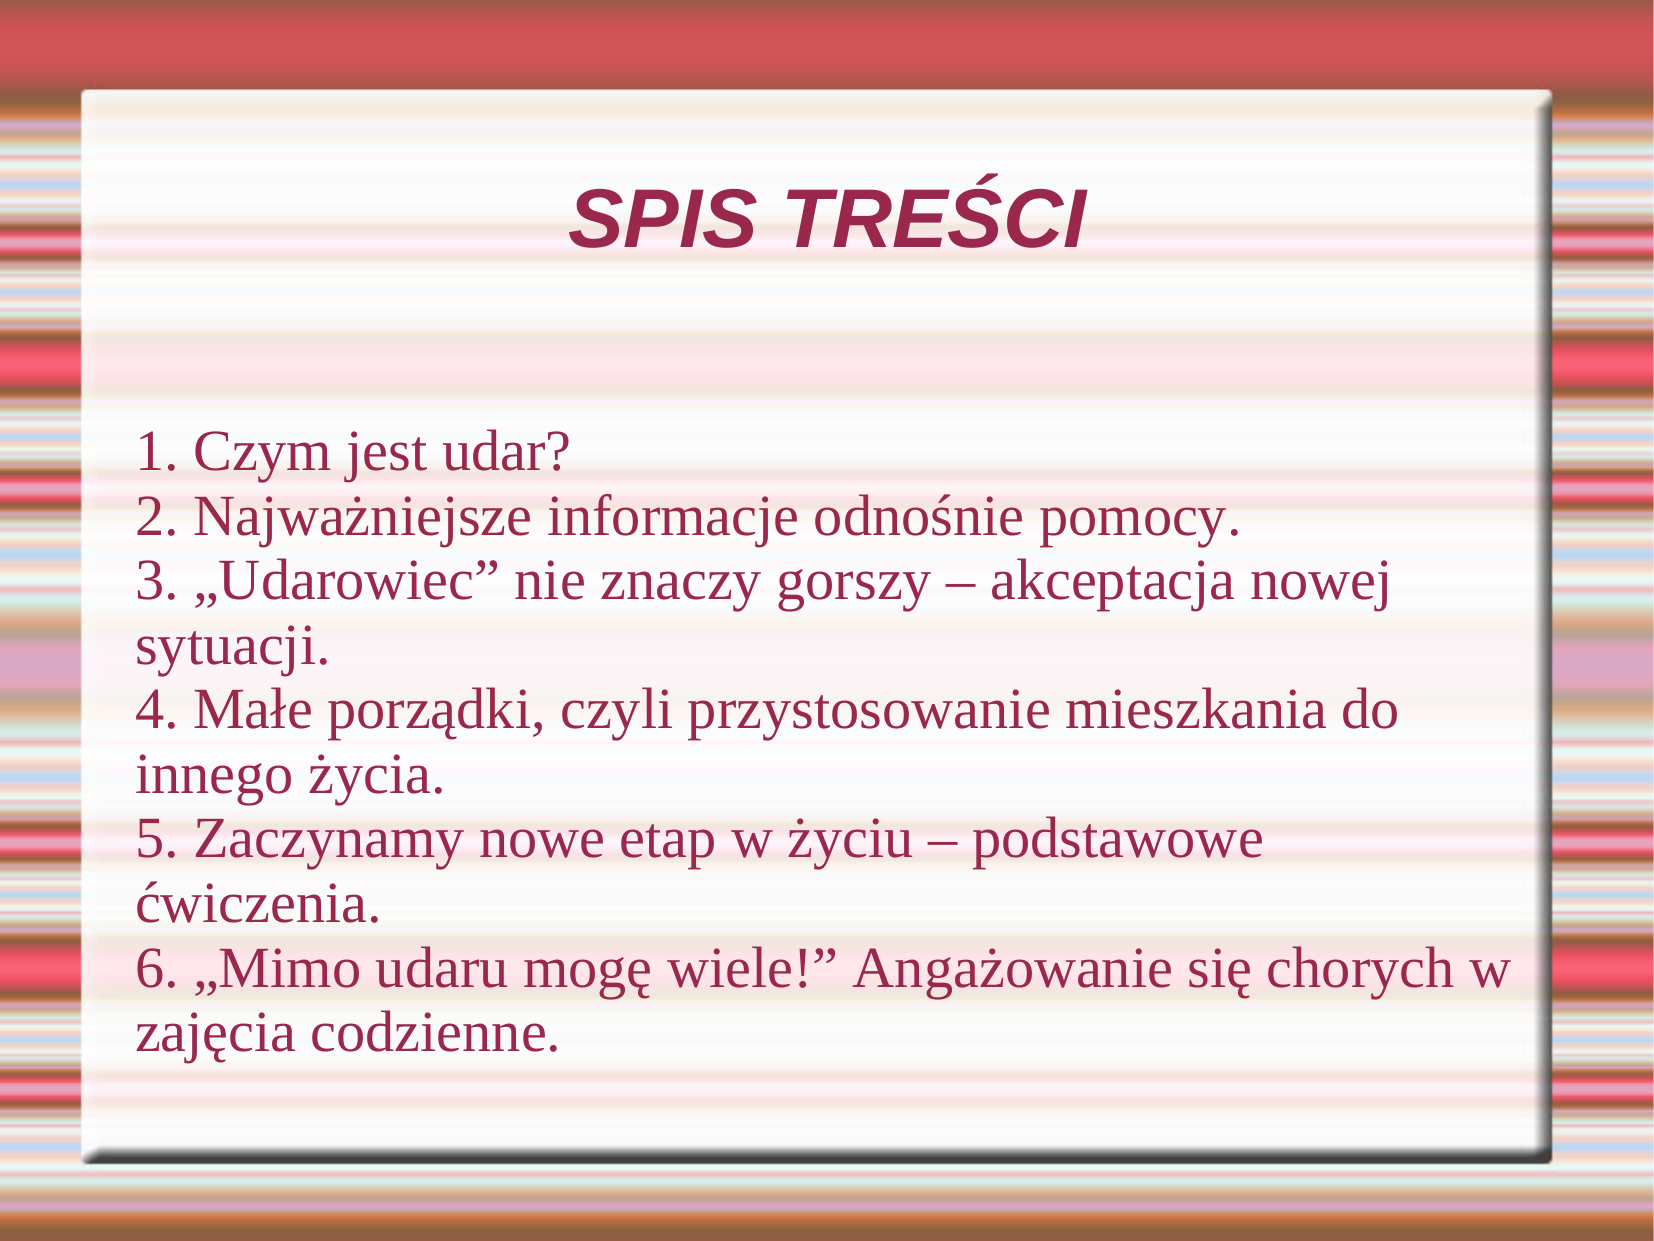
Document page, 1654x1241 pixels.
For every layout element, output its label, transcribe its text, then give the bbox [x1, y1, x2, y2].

subtitle 1. Czym jest udar? 2. Najważniejsze informacje odnośnie pomocy. 3. „Udarowiec” nie znaczy gorszy – akceptacja nowej sytuacji. 4. Małe porządki, czyli przystosowanie mieszkania do innego życia. 5. Zaczynamy nowe etap w życiu – podstawowe ćwiczenia. 6. „Mimo udaru mogę wiele!” Angażowanie się chorych w zajęcia codzienne. [134, 350, 1516, 1133]
picture [0, 0, 1654, 1241]
title SPIS TREŚCI [121, 114, 1534, 322]
